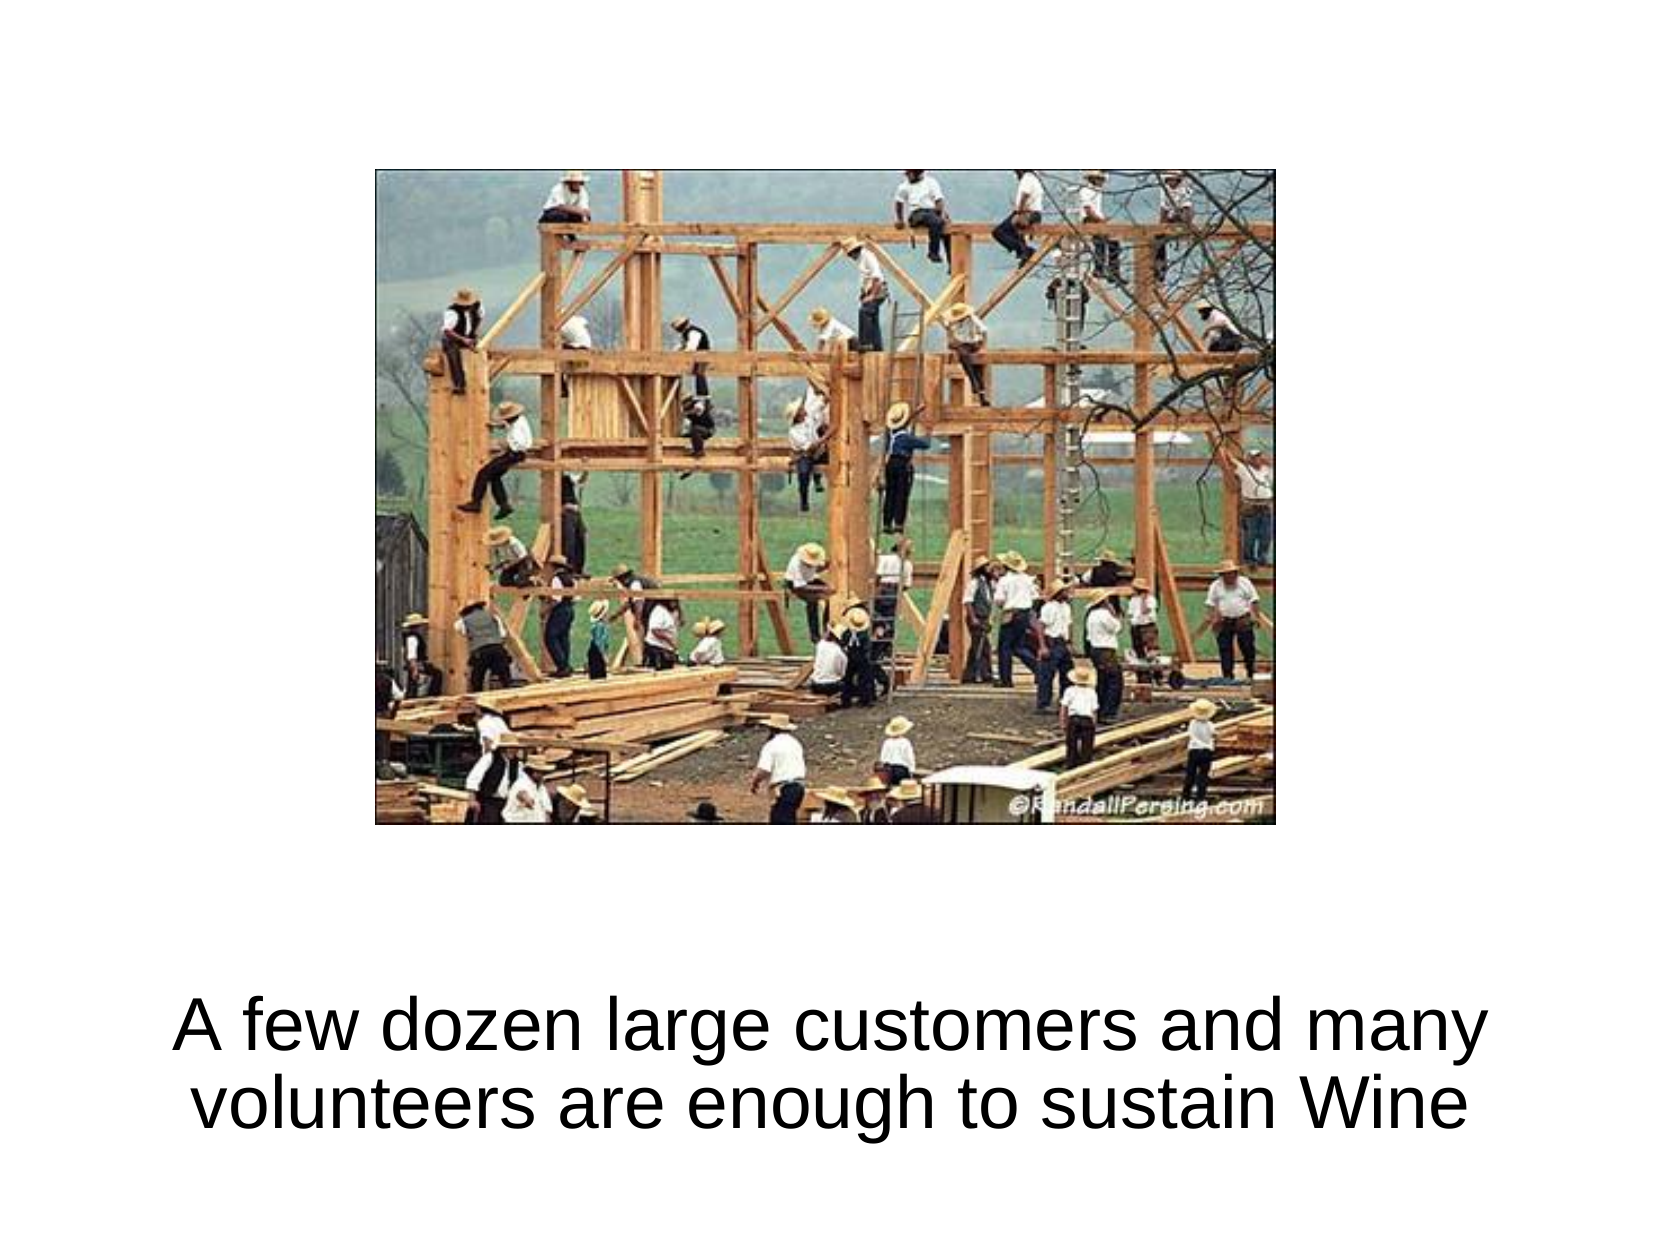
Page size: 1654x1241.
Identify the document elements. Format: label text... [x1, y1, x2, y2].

title A few dozen large customers and many volunteers are enough to sustain Wine [86, 970, 1575, 1163]
picture [375, 169, 1276, 826]
